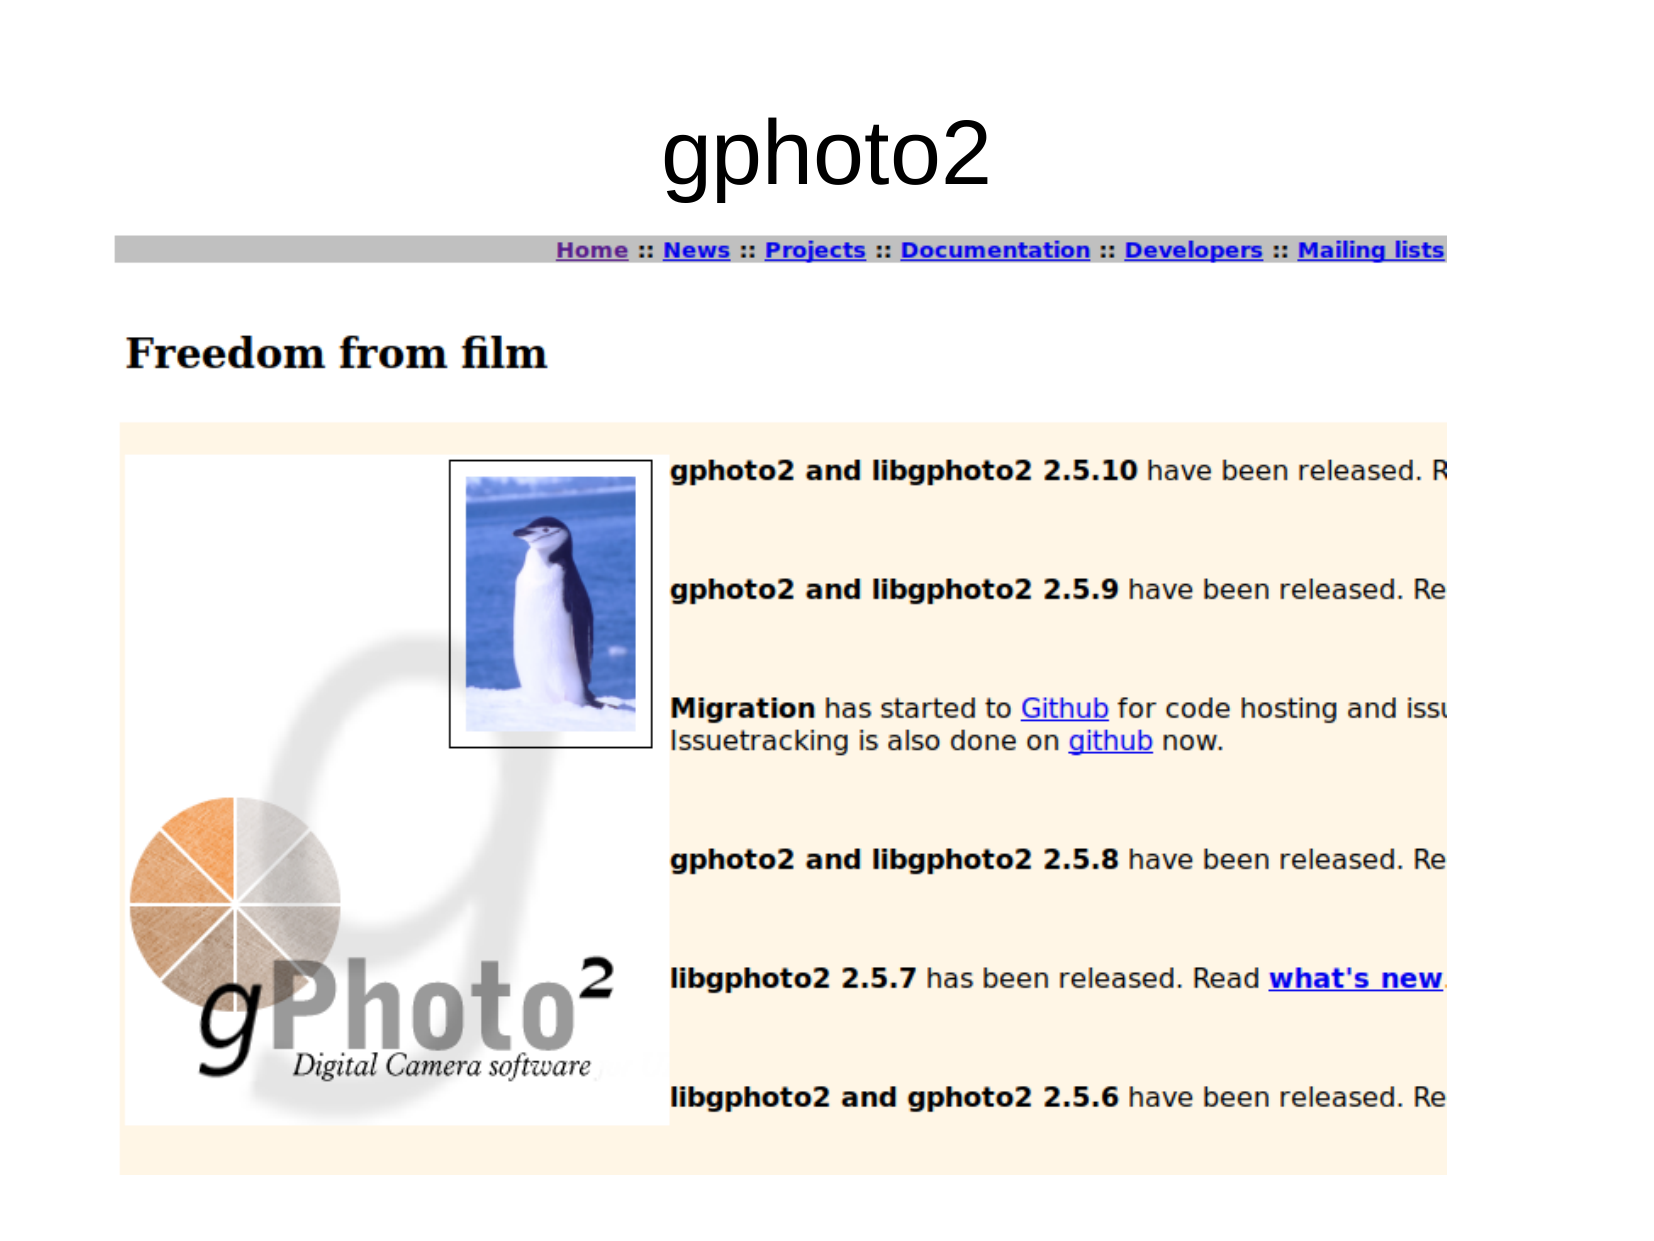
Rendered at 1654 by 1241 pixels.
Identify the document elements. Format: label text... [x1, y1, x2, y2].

picture [110, 257, 1447, 1175]
title gphoto2 [82, 49, 1571, 257]
